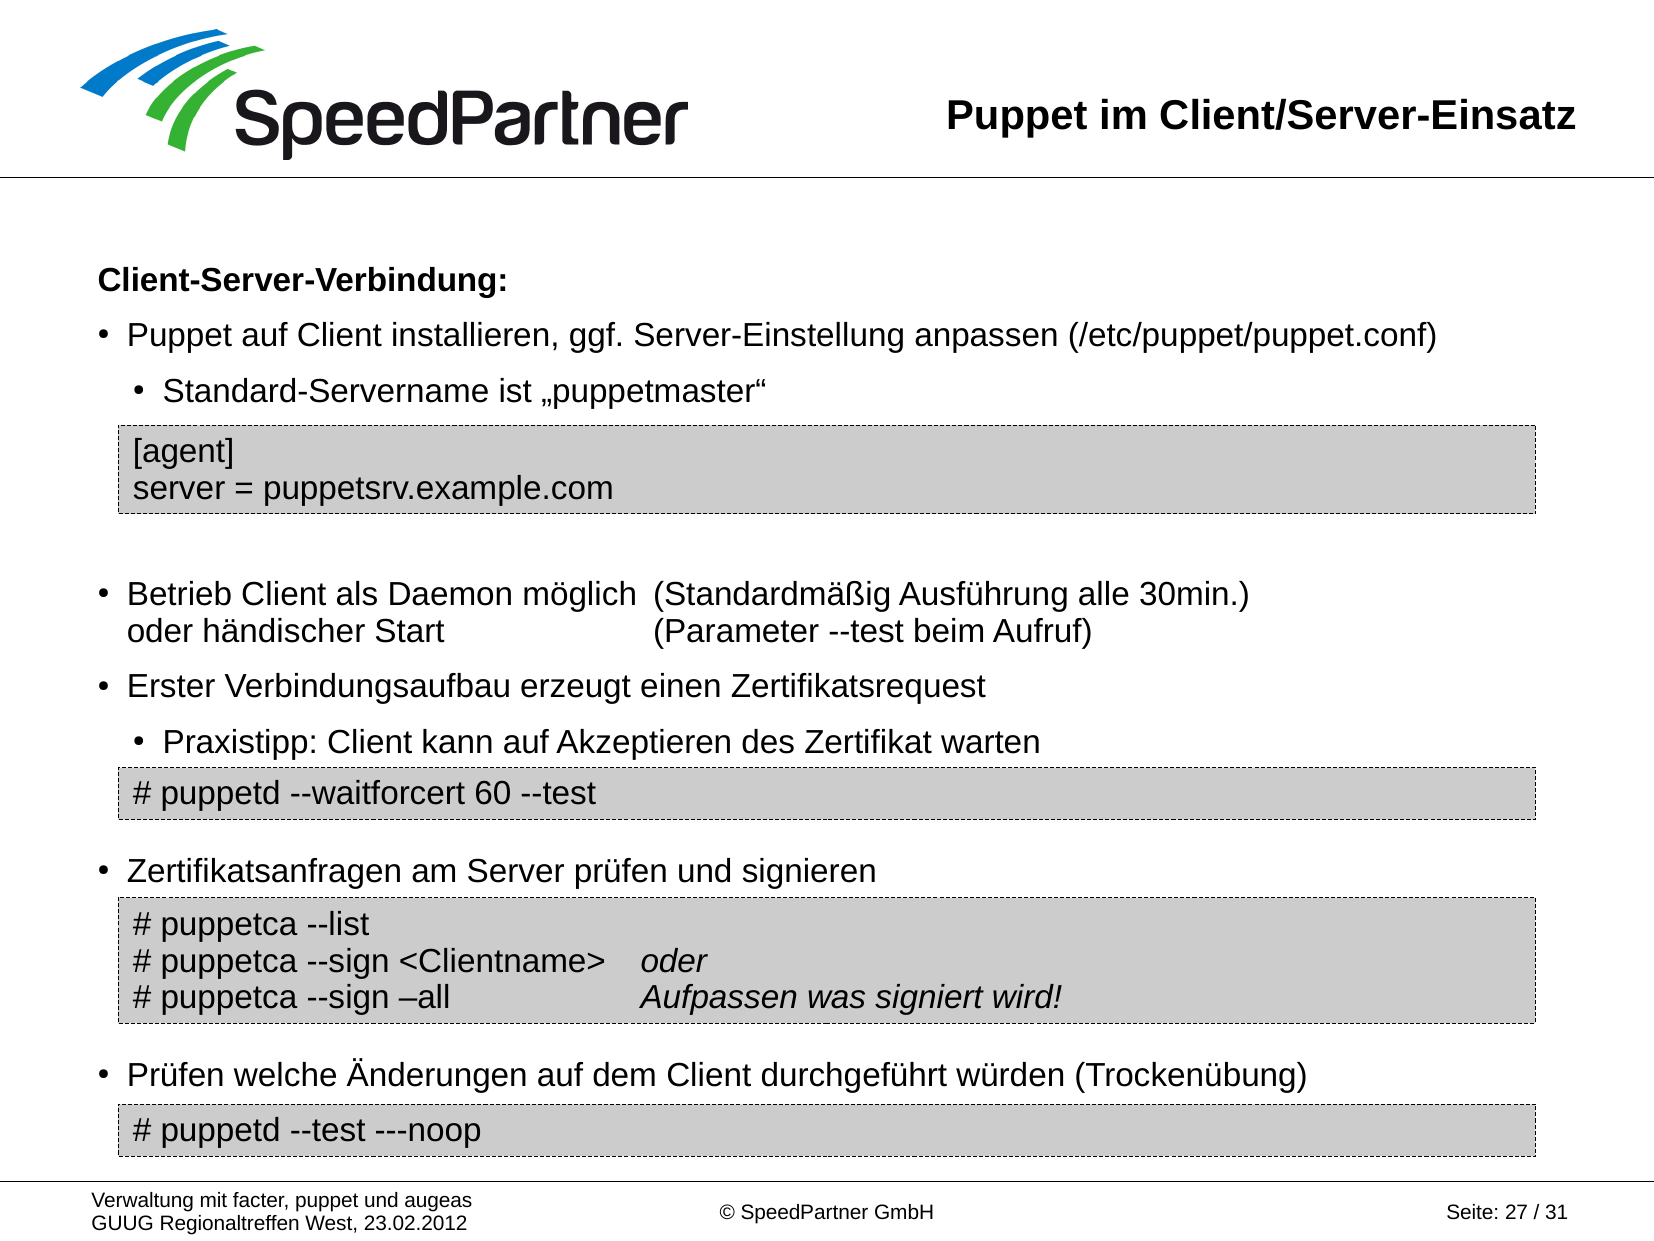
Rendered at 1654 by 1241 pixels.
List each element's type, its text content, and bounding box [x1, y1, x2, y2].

text_box # puppetca --list # puppetca --sign <Clientname> oder # puppetca --sign –all Aufpassen was signiert wird! [118, 897, 1536, 1024]
title Puppet im Client/Server-Einsatz [590, 70, 1577, 160]
text_box Client-Server-Verbindung: Puppet auf Client installieren, ggf. Server-Einstellung anpassen (/etc/puppet/puppet.conf) Standard-Servername ist „puppetmaster“ Betrieb Client als Daemon möglich (Standardmäßig Ausführung alle 30min.) oder händischer Start (Parameter --test beim Aufruf) Erster Verbindungsaufbau erzeugt einen Zertifikatsrequest Praxistipp: Client kann auf Akzeptieren des Zertifikat warten Zertifikatsanfragen am Server prüfen und signieren Prüfen welche Änderungen auf dem Client durchgeführt würden (Trockenübung) [82, 253, 1565, 1177]
text_box [agent] server = puppetsrv.example.com [118, 425, 1536, 514]
text_box # puppetd --test ---noop [118, 1104, 1536, 1157]
picture [80, 29, 688, 160]
text_box # puppetd --waitforcert 60 --test [118, 767, 1536, 820]
